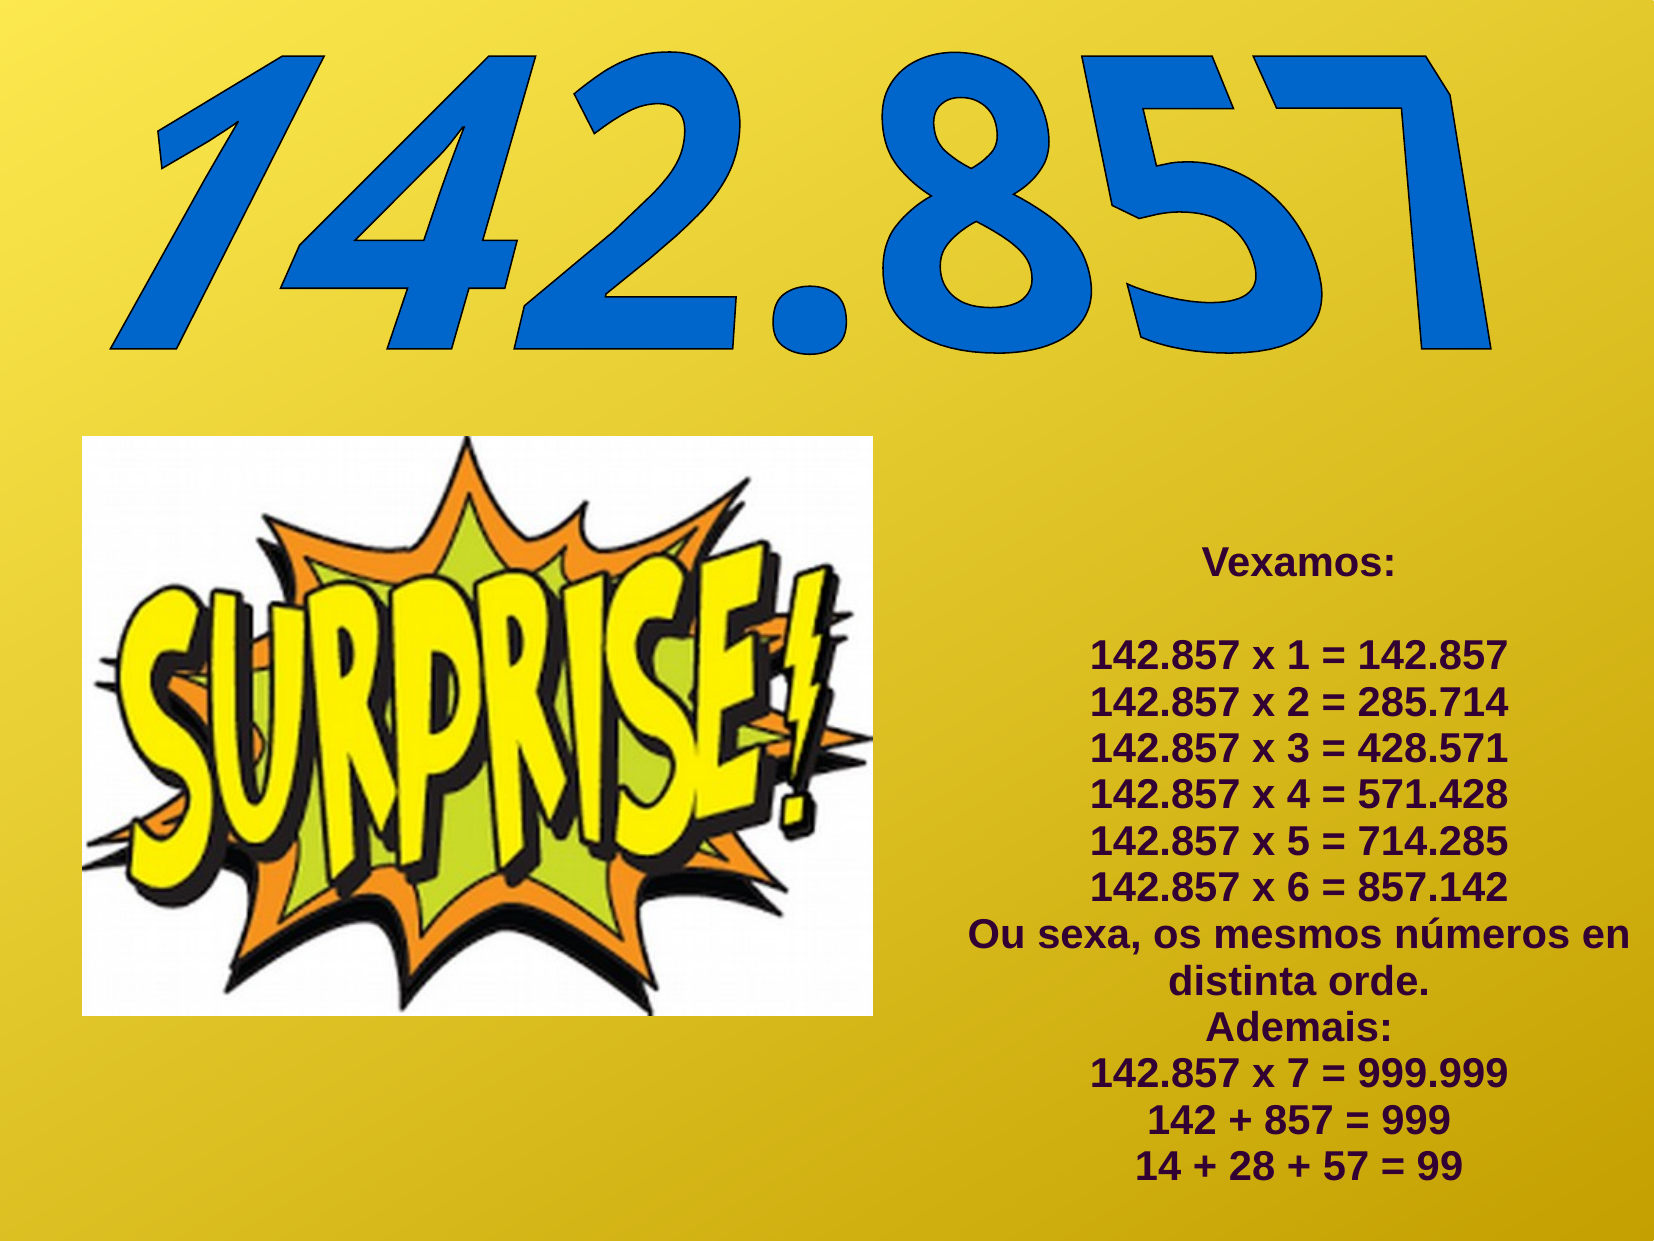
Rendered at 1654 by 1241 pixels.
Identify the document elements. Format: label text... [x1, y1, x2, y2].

picture [82, 436, 873, 1016]
text_box 142.857 [110, 56, 325, 349]
text_box 142.857 [1253, 56, 1491, 349]
text_box 142.857 [514, 51, 740, 349]
text_box 142.857 [773, 286, 847, 355]
text_box 142.857 [1081, 56, 1322, 354]
text_box 142.857 [882, 52, 1092, 354]
text_box Vexamos: 142.857 x 1 = 142.857 142.857 x 2 = 285.714 142.857 x 3 = 428.571 142.857 x 4 = 571.428 142.857 x 5 = 714.285 142.857 x 6 = 857.142 Ou sexa, os mesmos números en distinta orde. Ademais: 142.857 x 7 = 999.999 142 + 857 = 999 14 + 28 + 57 = 99 [950, 531, 1648, 1197]
text_box 142.857 [280, 56, 536, 349]
